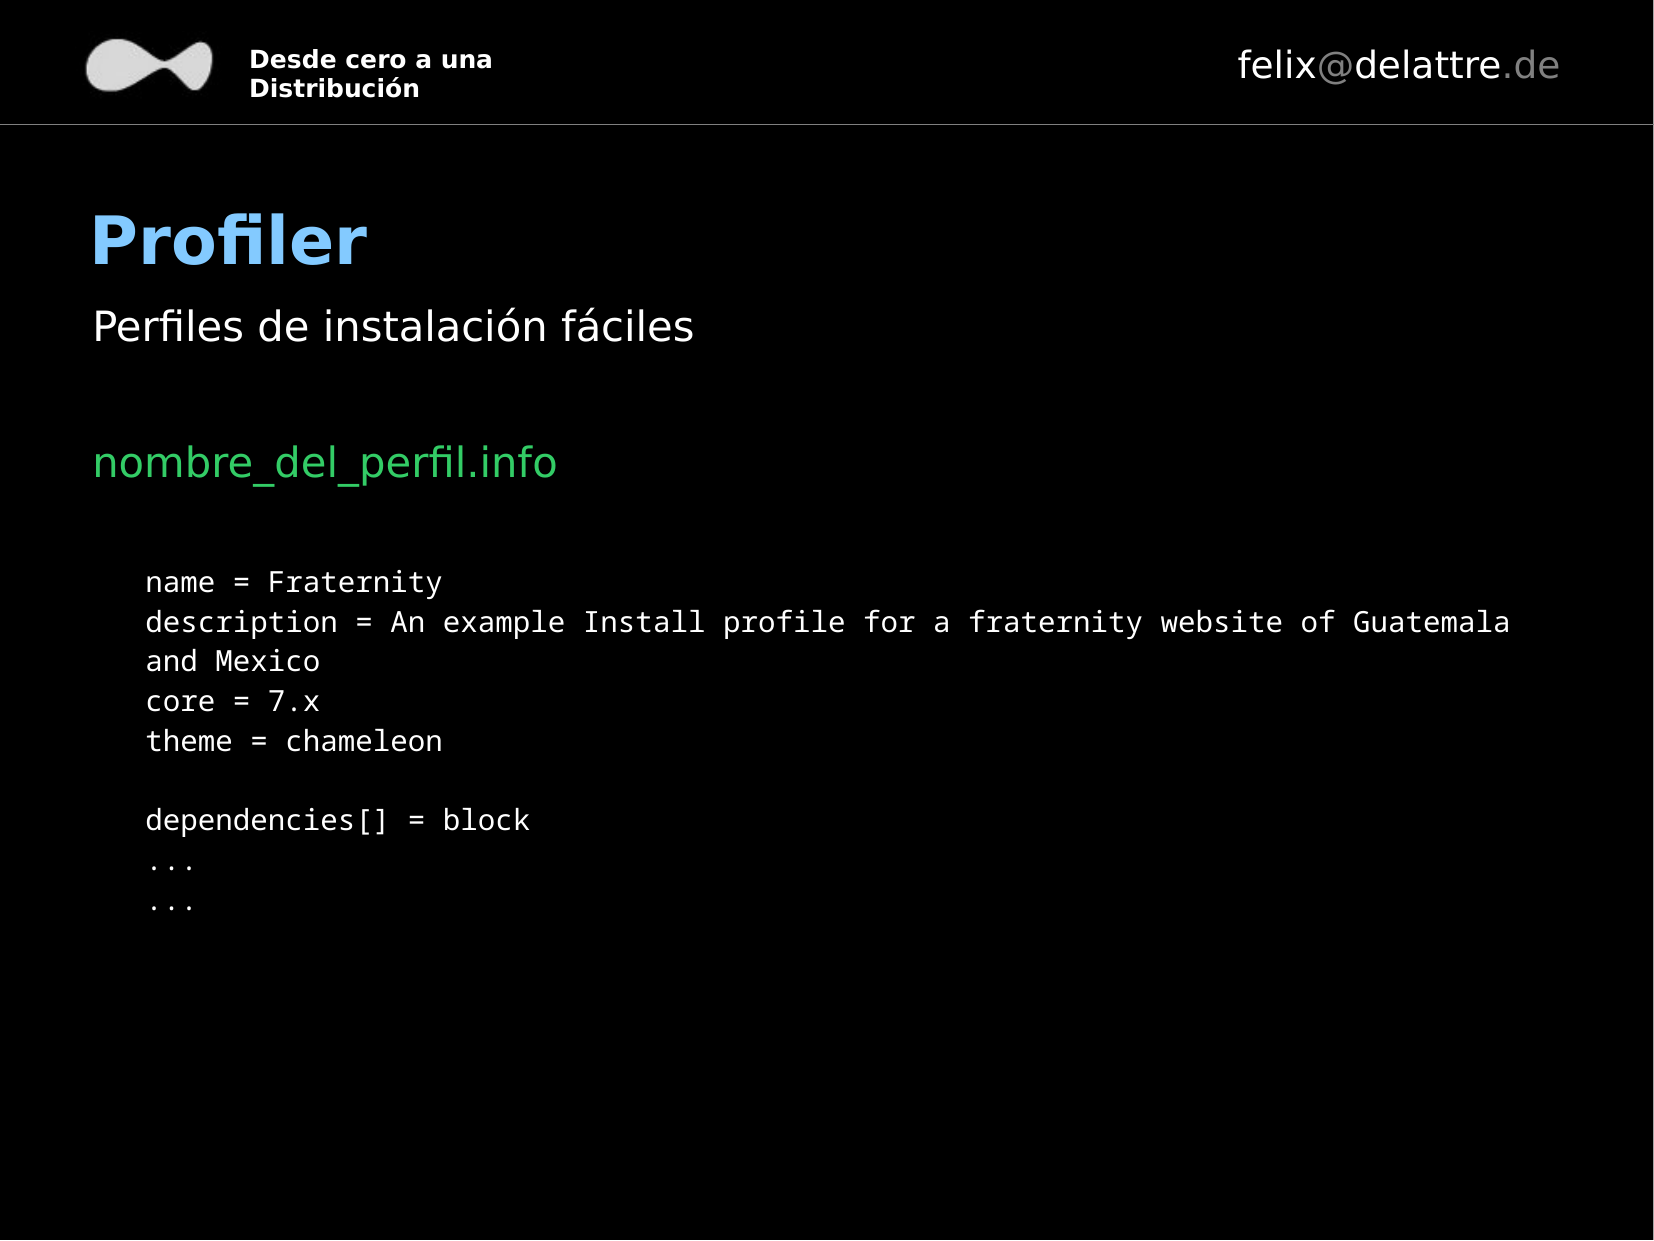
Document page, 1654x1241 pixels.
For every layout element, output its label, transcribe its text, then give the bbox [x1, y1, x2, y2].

picture [62, 31, 229, 104]
text_box name = Fraternity description = An example Install profile for a fraternity website of Guatemala and Mexico core = 7.x theme = chameleon dependencies[] = block ... ... [130, 553, 1527, 1241]
text_box Profiler [75, 195, 386, 289]
text_box Perfiles de instalación fáciles [77, 295, 1450, 360]
text_box nombre_del_perfil.info [77, 431, 1450, 496]
